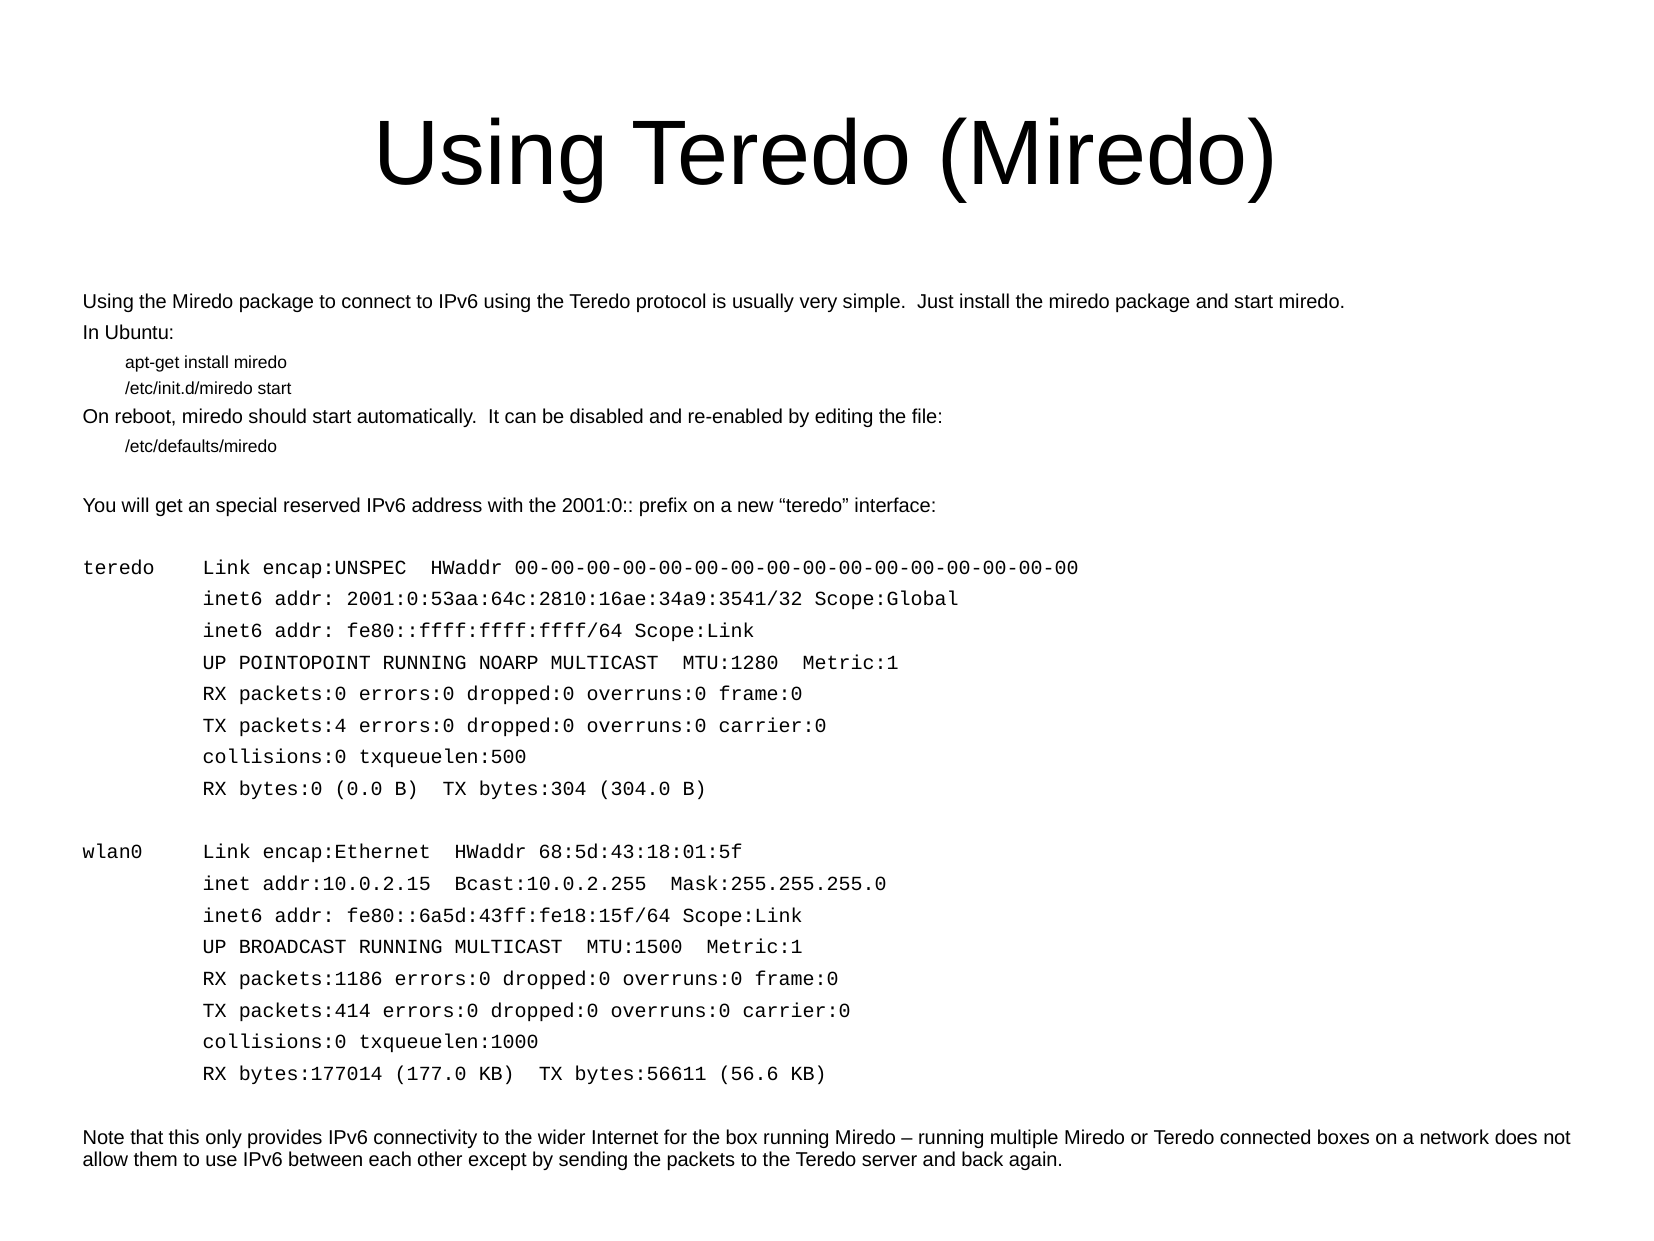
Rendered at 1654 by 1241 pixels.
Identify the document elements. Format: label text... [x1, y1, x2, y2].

list Using the Miredo package to connect to IPv6 using the Teredo protocol is usually very simple. Just install the miredo package and start miredo. In Ubuntu: apt-get install miredo /etc/init.d/miredo start On reboot, miredo should start automatically. It can be disabled and re-enabled by editing the file: /etc/defaults/miredo You will get an special reserved IPv6 address with the 2001:0:: prefix on a new “teredo” interface: teredo Link encap:UNSPEC HWaddr 00-00-00-00-00-00-00-00-00-00-00-00-00-00-00-00 inet6 addr: 2001:0:53aa:64c:2810:16ae:34a9:3541/32 Scope:Global inet6 addr: fe80::ffff:ffff:ffff/64 Scope:Link UP POINTOPOINT RUNNING NOARP MULTICAST MTU:1280 Metric:1 RX packets:0 errors:0 dropped:0 overruns:0 frame:0 TX packets:4 errors:0 dropped:0 overruns:0 carrier:0 collisions:0 txqueuelen:500 RX bytes:0 (0.0 B) TX bytes:304 (304.0 B) wlan0 Link encap:Ethernet HWaddr 68:5d:43:18:01:5f inet addr:10.0.2.15 Bcast:10.0.2.255 Mask:255.255.255.0 inet6 addr: fe80::6a5d:43ff:fe18:15f/64 Scope:Link UP BROADCAST RUNNING MULTICAST MTU:1500 Metric:1 RX packets:1186 errors:0 dropped:0 overruns:0 frame:0 TX packets:414 errors:0 dropped:0 overruns:0 carrier:0 collisions:0 txqueuelen:1000 RX bytes:177014 (177.0 KB) TX bytes:56611 (56.6 KB) Note that this only provides IPv6 connectivity to the wider Internet for the box running Miredo – running multiple Miredo or Teredo connected boxes on a network does not allow them to use IPv6 between each other except by sending the packets to the Teredo server and back again. [82, 290, 1571, 1193]
title Using Teredo (Miredo) [82, 49, 1571, 257]
